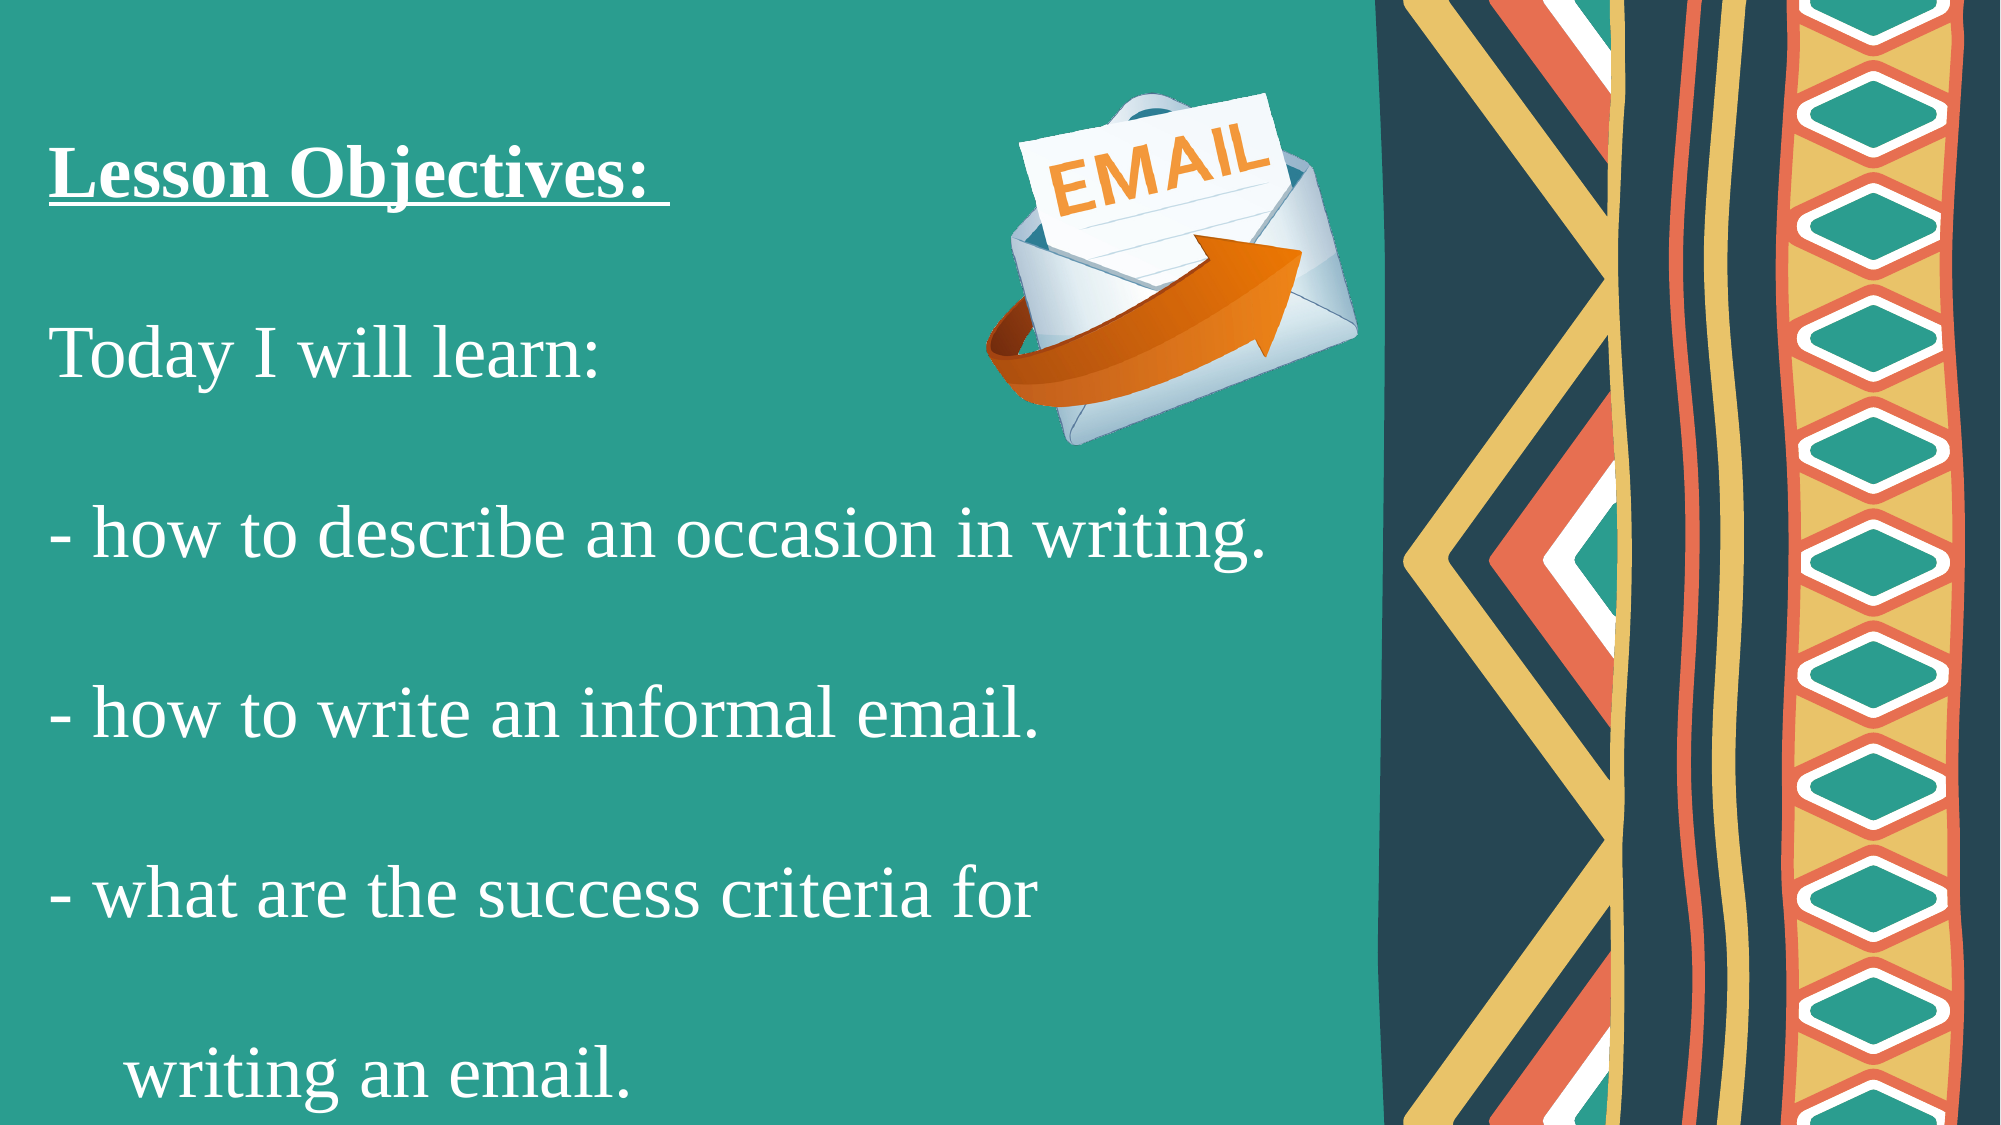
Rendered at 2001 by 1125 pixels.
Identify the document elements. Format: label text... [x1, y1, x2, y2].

title Lesson Objectives: Today I will learn: - how to describe an occasion in writing. - how to write an informal email. - what are the success criteria for writing an email. [34, 24, 1365, 221]
picture [981, 87, 1365, 451]
